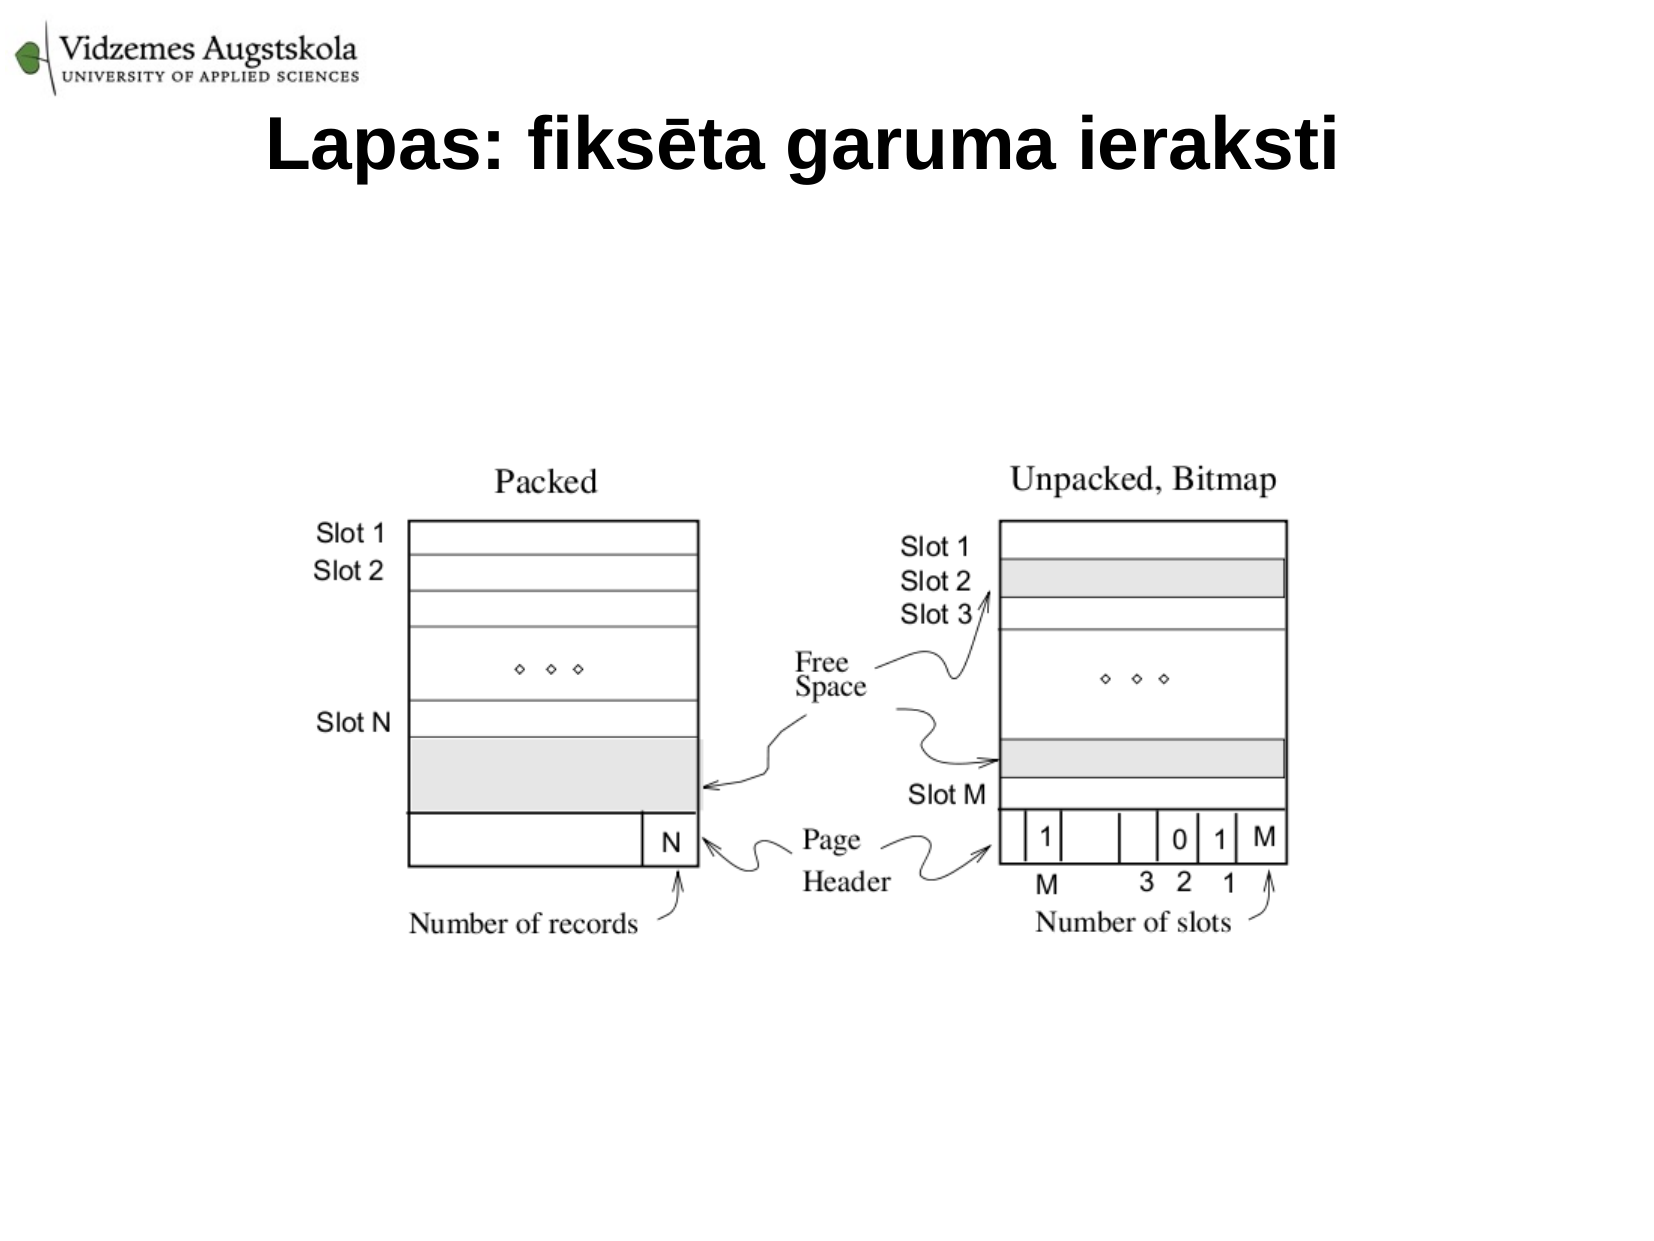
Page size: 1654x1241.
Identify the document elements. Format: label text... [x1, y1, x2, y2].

picture [5, 2, 368, 113]
picture [253, 442, 1315, 953]
title Lapas: fiksēta garuma ieraksti [94, 103, 1512, 188]
